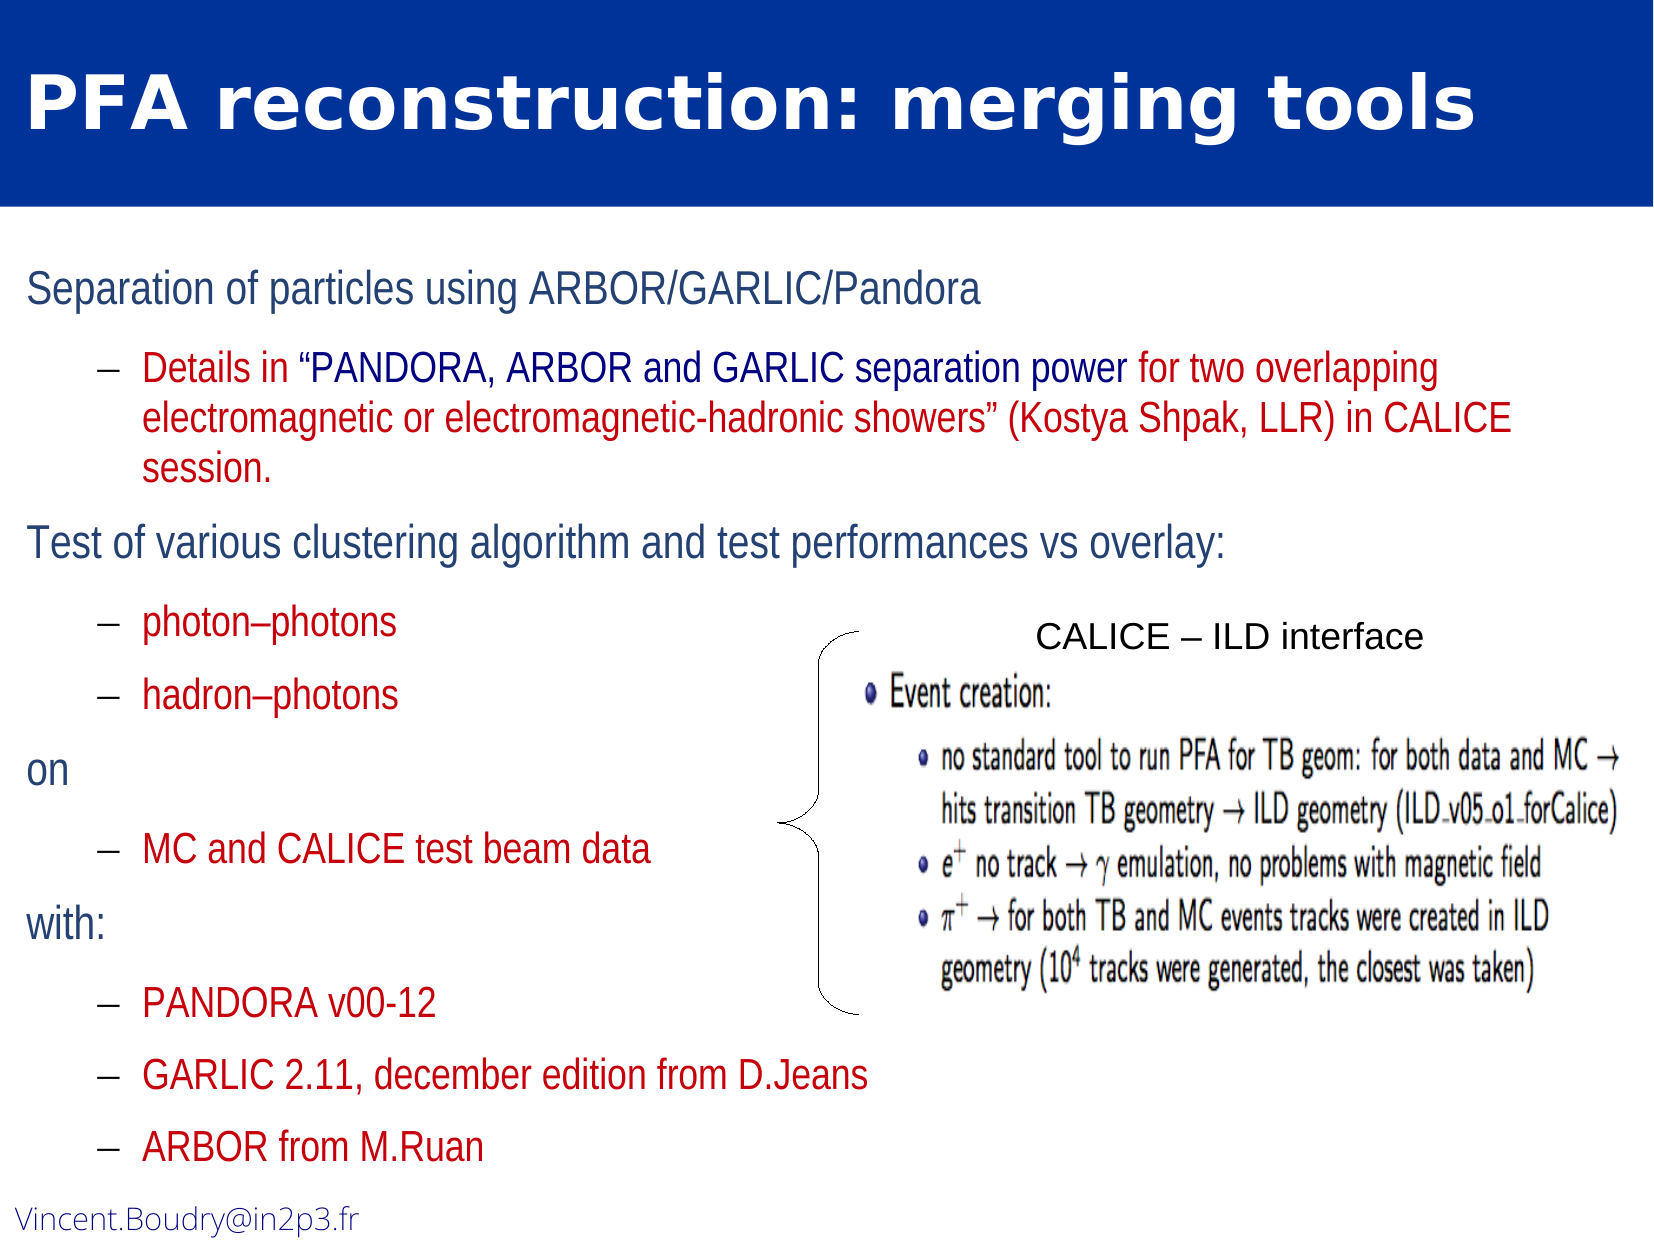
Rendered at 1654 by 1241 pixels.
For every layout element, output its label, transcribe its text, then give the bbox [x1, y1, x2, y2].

text_box CALICE – ILD interface [1020, 607, 1441, 665]
list Separation of particles using ARBOR/GARLIC/Pandora Details in “PANDORA, ARBOR and GARLIC separation power for two overlapping electromagnetic or electromagnetic-hadronic showers” (Kostya Shpak, LLR) in CALICE session. Test of various clustering algorithm and test performances vs overlay: photon–photons hadron–photons on MC and CALICE test beam data with: PANDORA v00-12 GARLIC 2.11, december edition from D.Jeans ARBOR from M.Ruan [26, 260, 1631, 1172]
title PFA reconstruction: merging tools [24, 17, 1635, 191]
picture [854, 643, 1634, 998]
